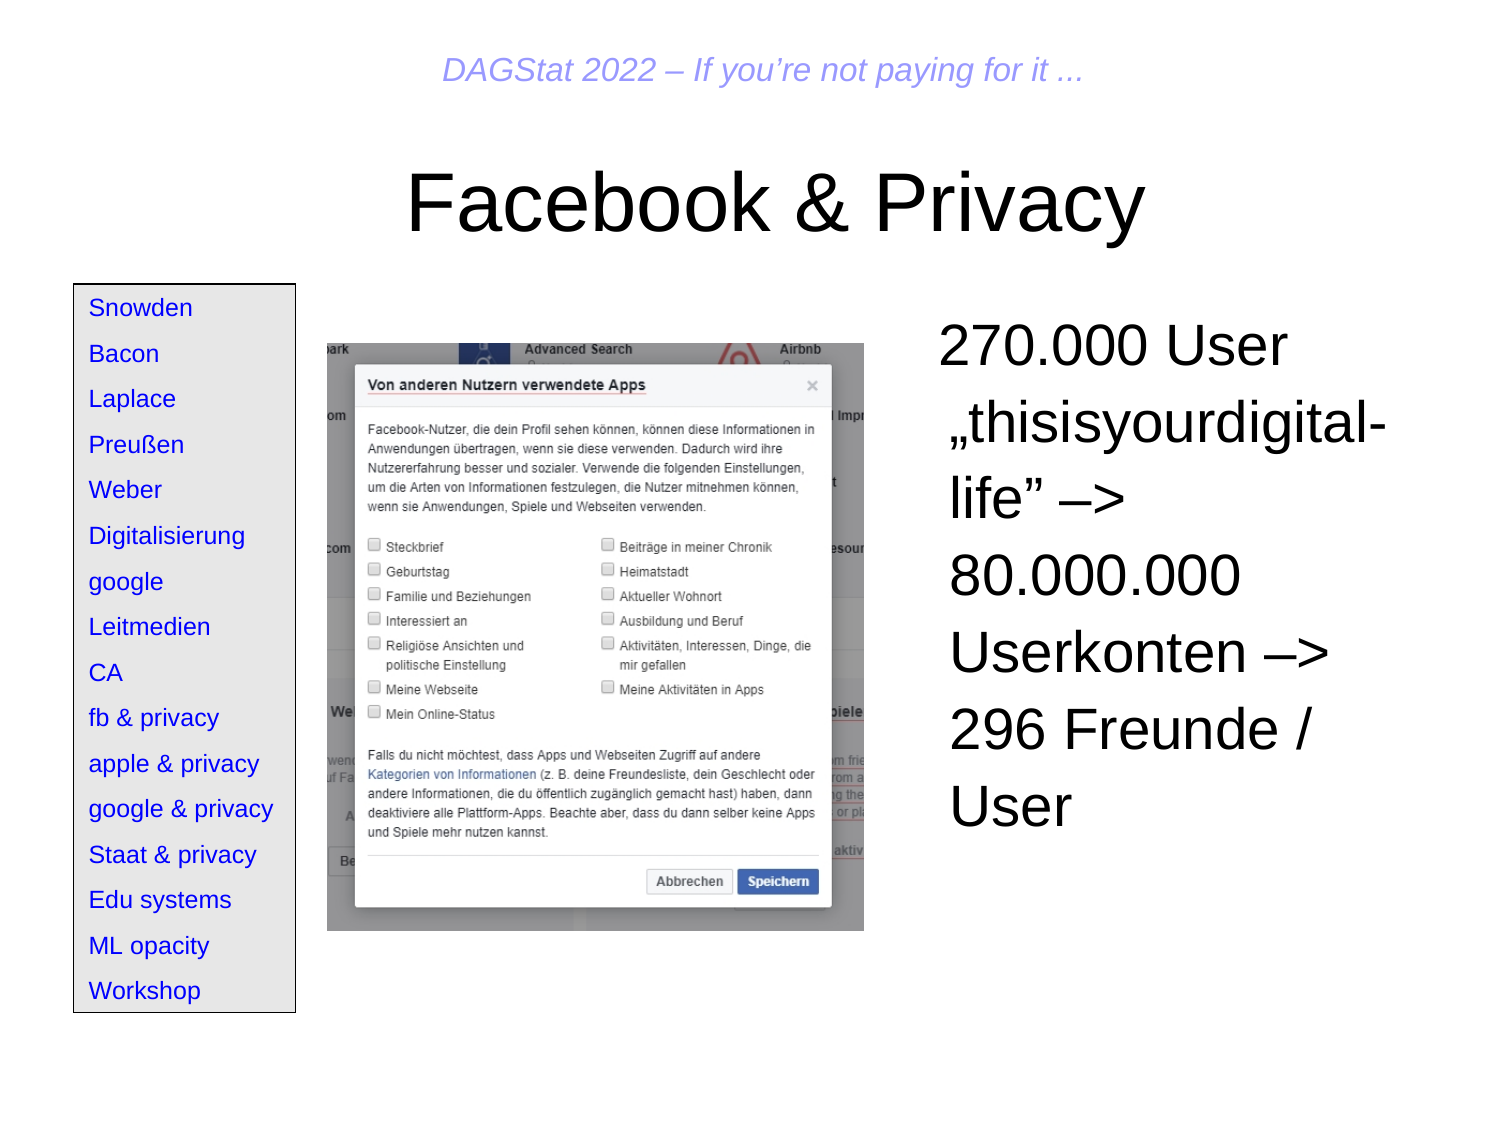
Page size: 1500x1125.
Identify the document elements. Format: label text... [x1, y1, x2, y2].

list 270.000 User „thisisyourdigital-life” –> 80.000.000 Userkonten –> 296 Freunde / User [826, 299, 1426, 1043]
picture [327, 343, 826, 931]
title Facebook & Privacy [113, 112, 1463, 300]
